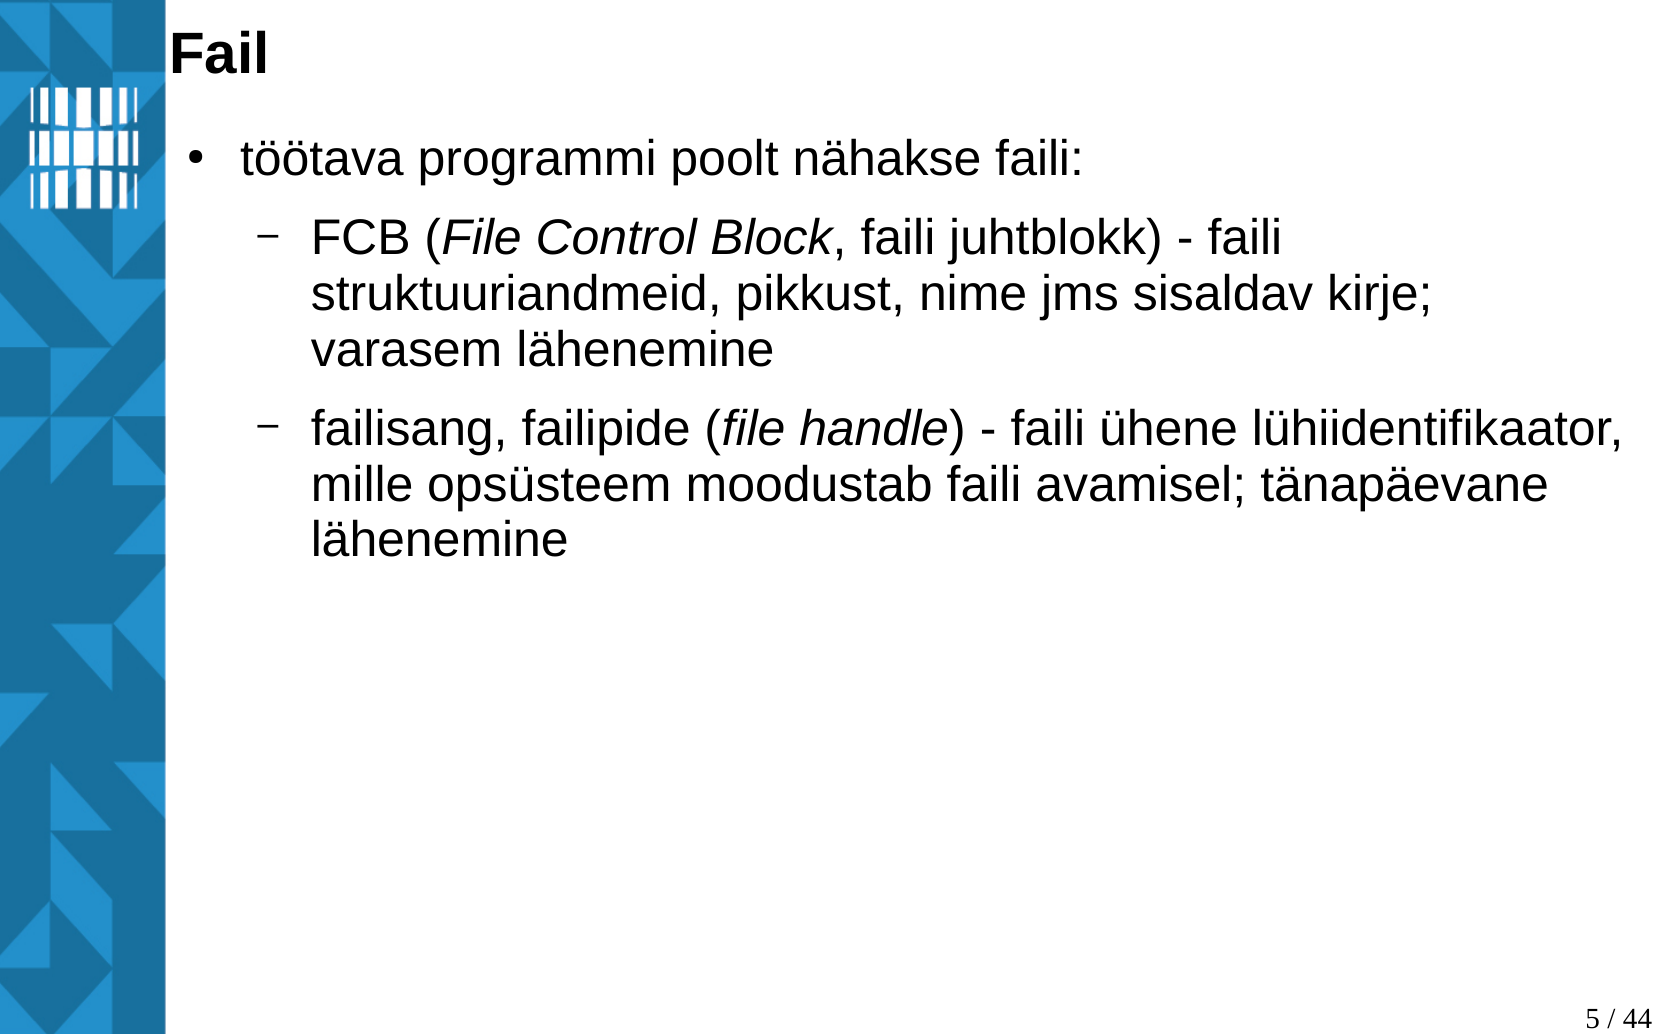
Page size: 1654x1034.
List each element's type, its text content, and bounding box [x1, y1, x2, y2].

list töötava programmi poolt nähakse faili: FCB (File Control Block, faili juhtblokk) - faili struktuuriandmeid, pikkust, nime jms sisaldav kirje; varasem lähenemine failisang, failipide (file handle) - faili ühene lühiidentifikaator, mille opsüsteem moodustab faili avamisel; tänapäevane lähenemine [169, 129, 1630, 997]
title Fail [169, 11, 1571, 95]
